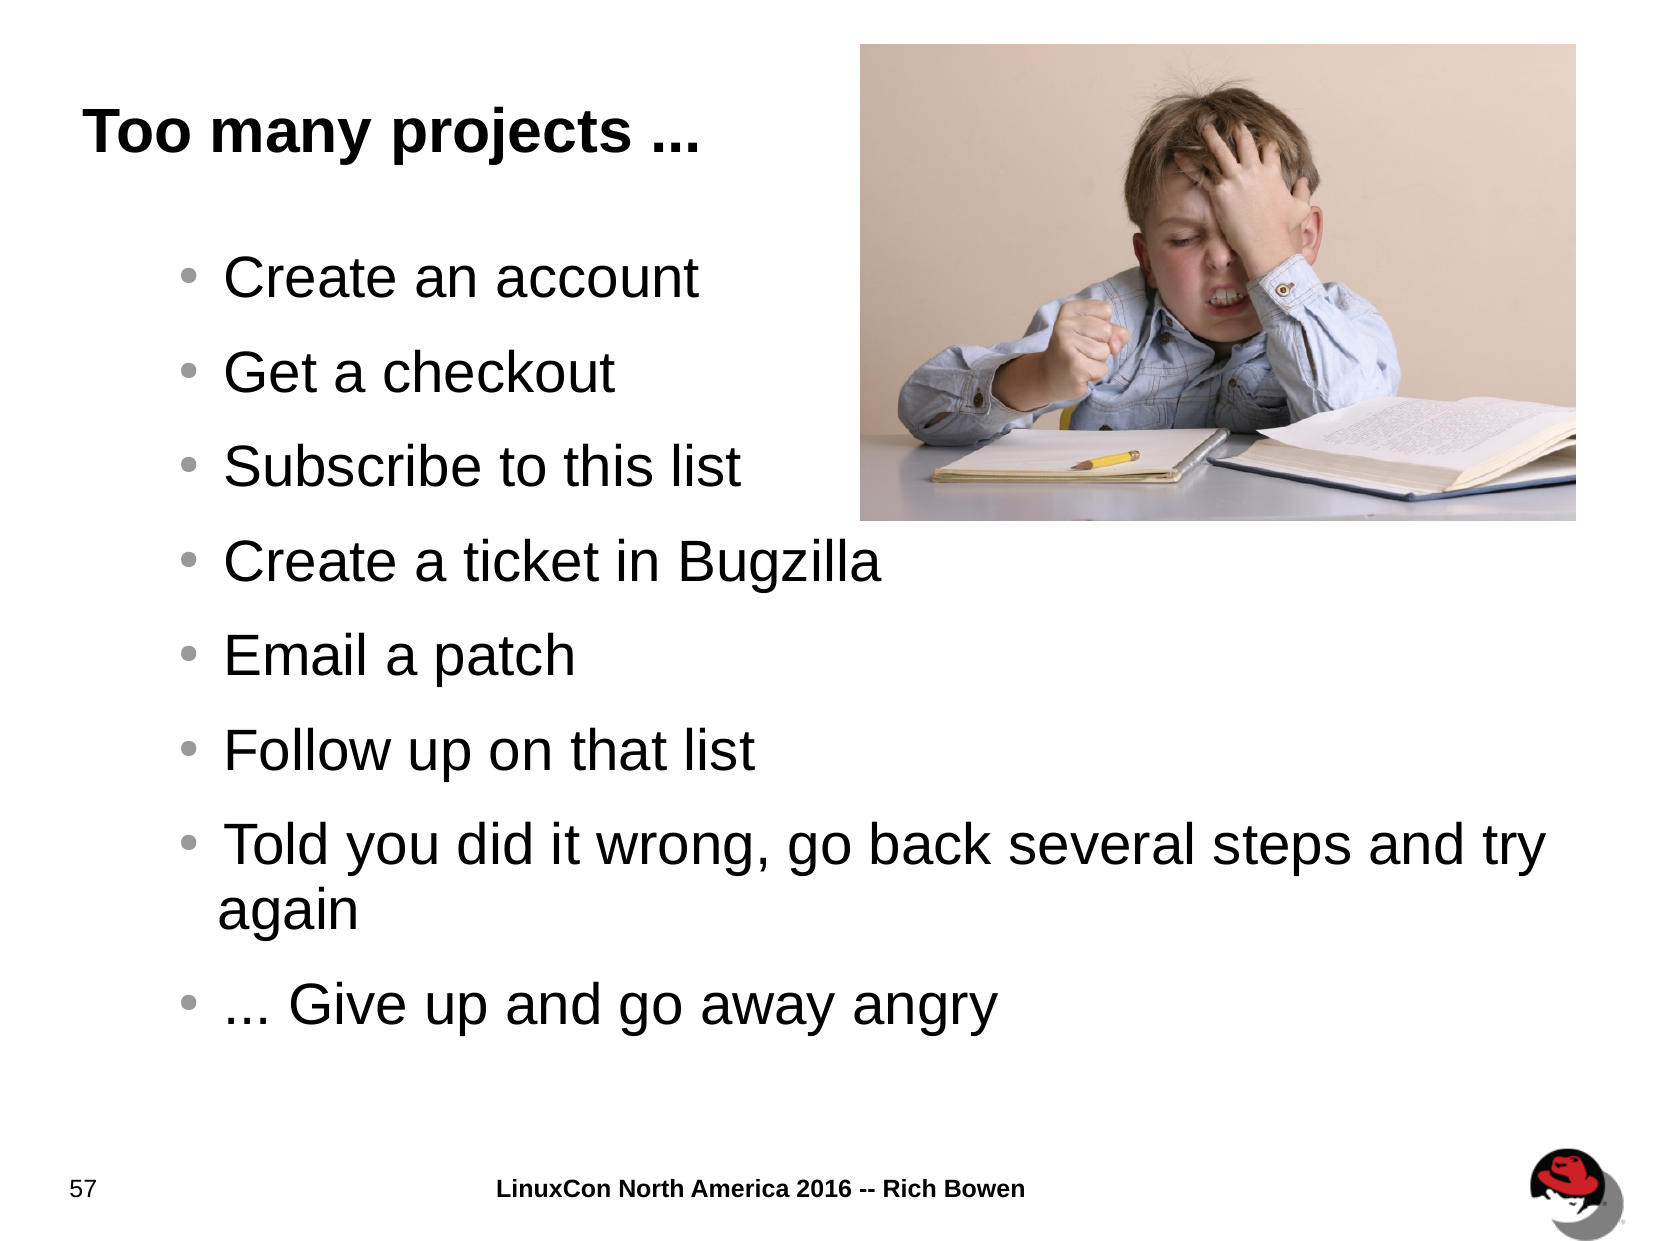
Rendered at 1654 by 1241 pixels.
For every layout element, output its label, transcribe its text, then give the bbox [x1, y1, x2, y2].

title Too many projects ... [82, 37, 1571, 226]
list Create an account Get a checkout Subscribe to this list Create a ticket in Bugzilla Email a patch Follow up on that list Told you did it wrong, go back several steps and try again ... Give up and go away angry [86, 244, 1576, 1156]
picture [1529, 1146, 1613, 1224]
picture [860, 44, 1576, 521]
